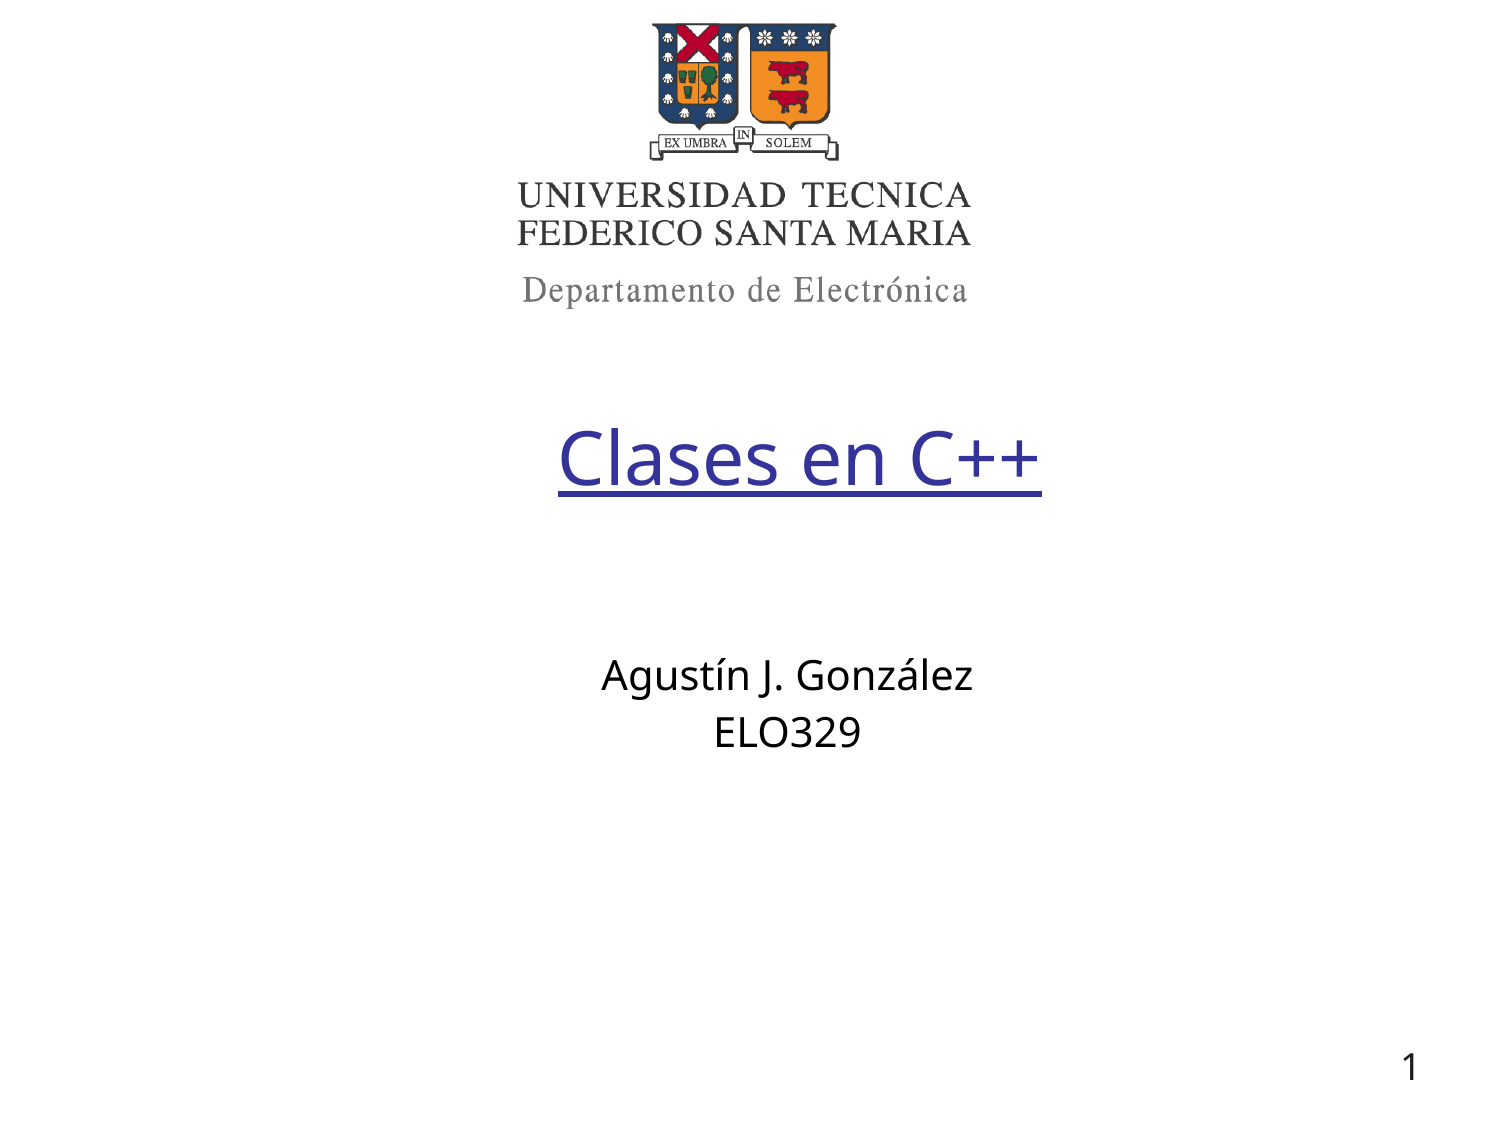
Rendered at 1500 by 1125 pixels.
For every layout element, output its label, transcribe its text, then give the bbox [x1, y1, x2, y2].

title Clases en C++ [162, 274, 1438, 516]
subtitle Agustín J. González ELO329 [225, 637, 1276, 926]
picture [516, 23, 971, 274]
